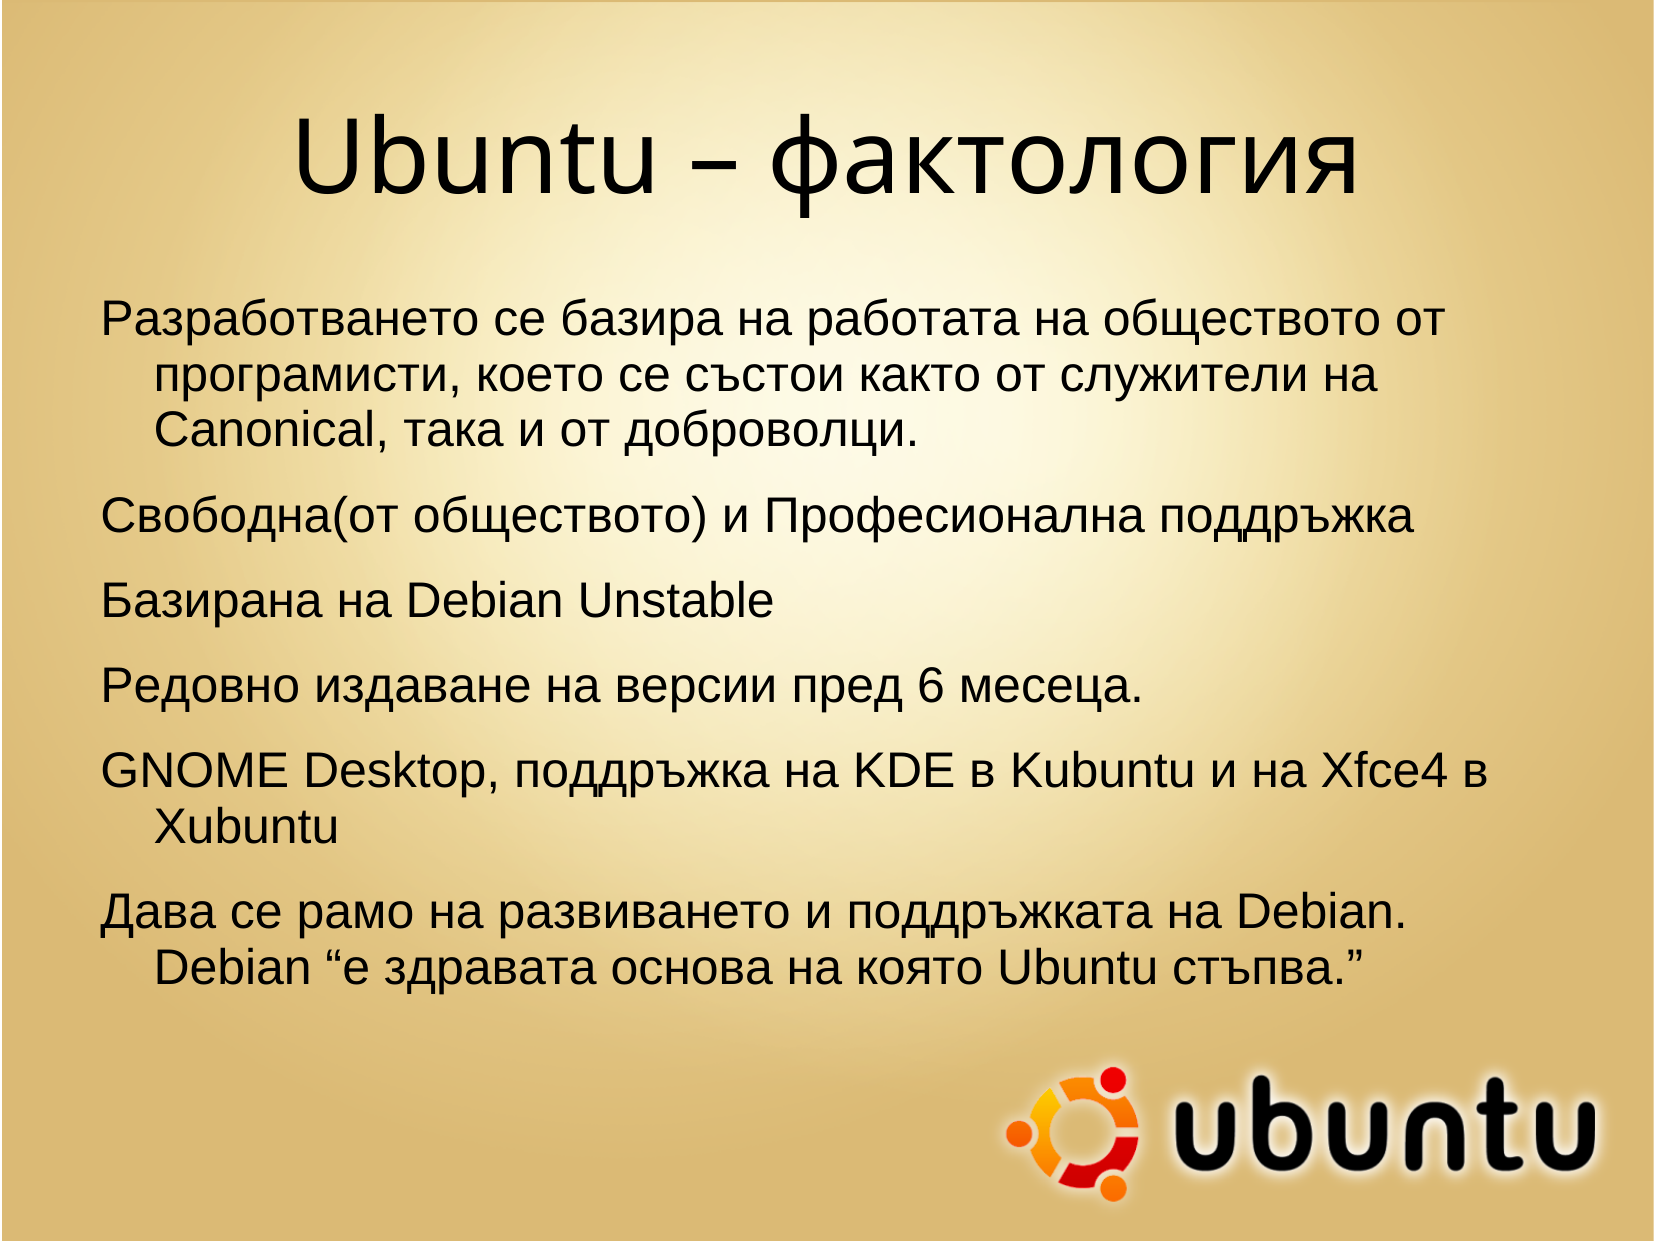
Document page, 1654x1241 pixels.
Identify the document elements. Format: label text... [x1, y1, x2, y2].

picture [2, 0, 1654, 1241]
title Ubuntu – фактология [82, 49, 1571, 257]
list Разработването се базира на работата на обществото от програмисти, което се състои както от служители на Canonical, така и от доброволци. Свободна(от обществото) и Професионална поддръжка Базирана на Debian Unstable Редовно издаване на версии пред 6 месеца. GNOME Desktop, поддръжка на KDE в Kubuntu и на Xfce4 в Xubuntu Дава се рамо на развиването и поддръжката на Debian. Debian “е здравата основа на която Ubuntu стъпва.” [82, 290, 1571, 1180]
